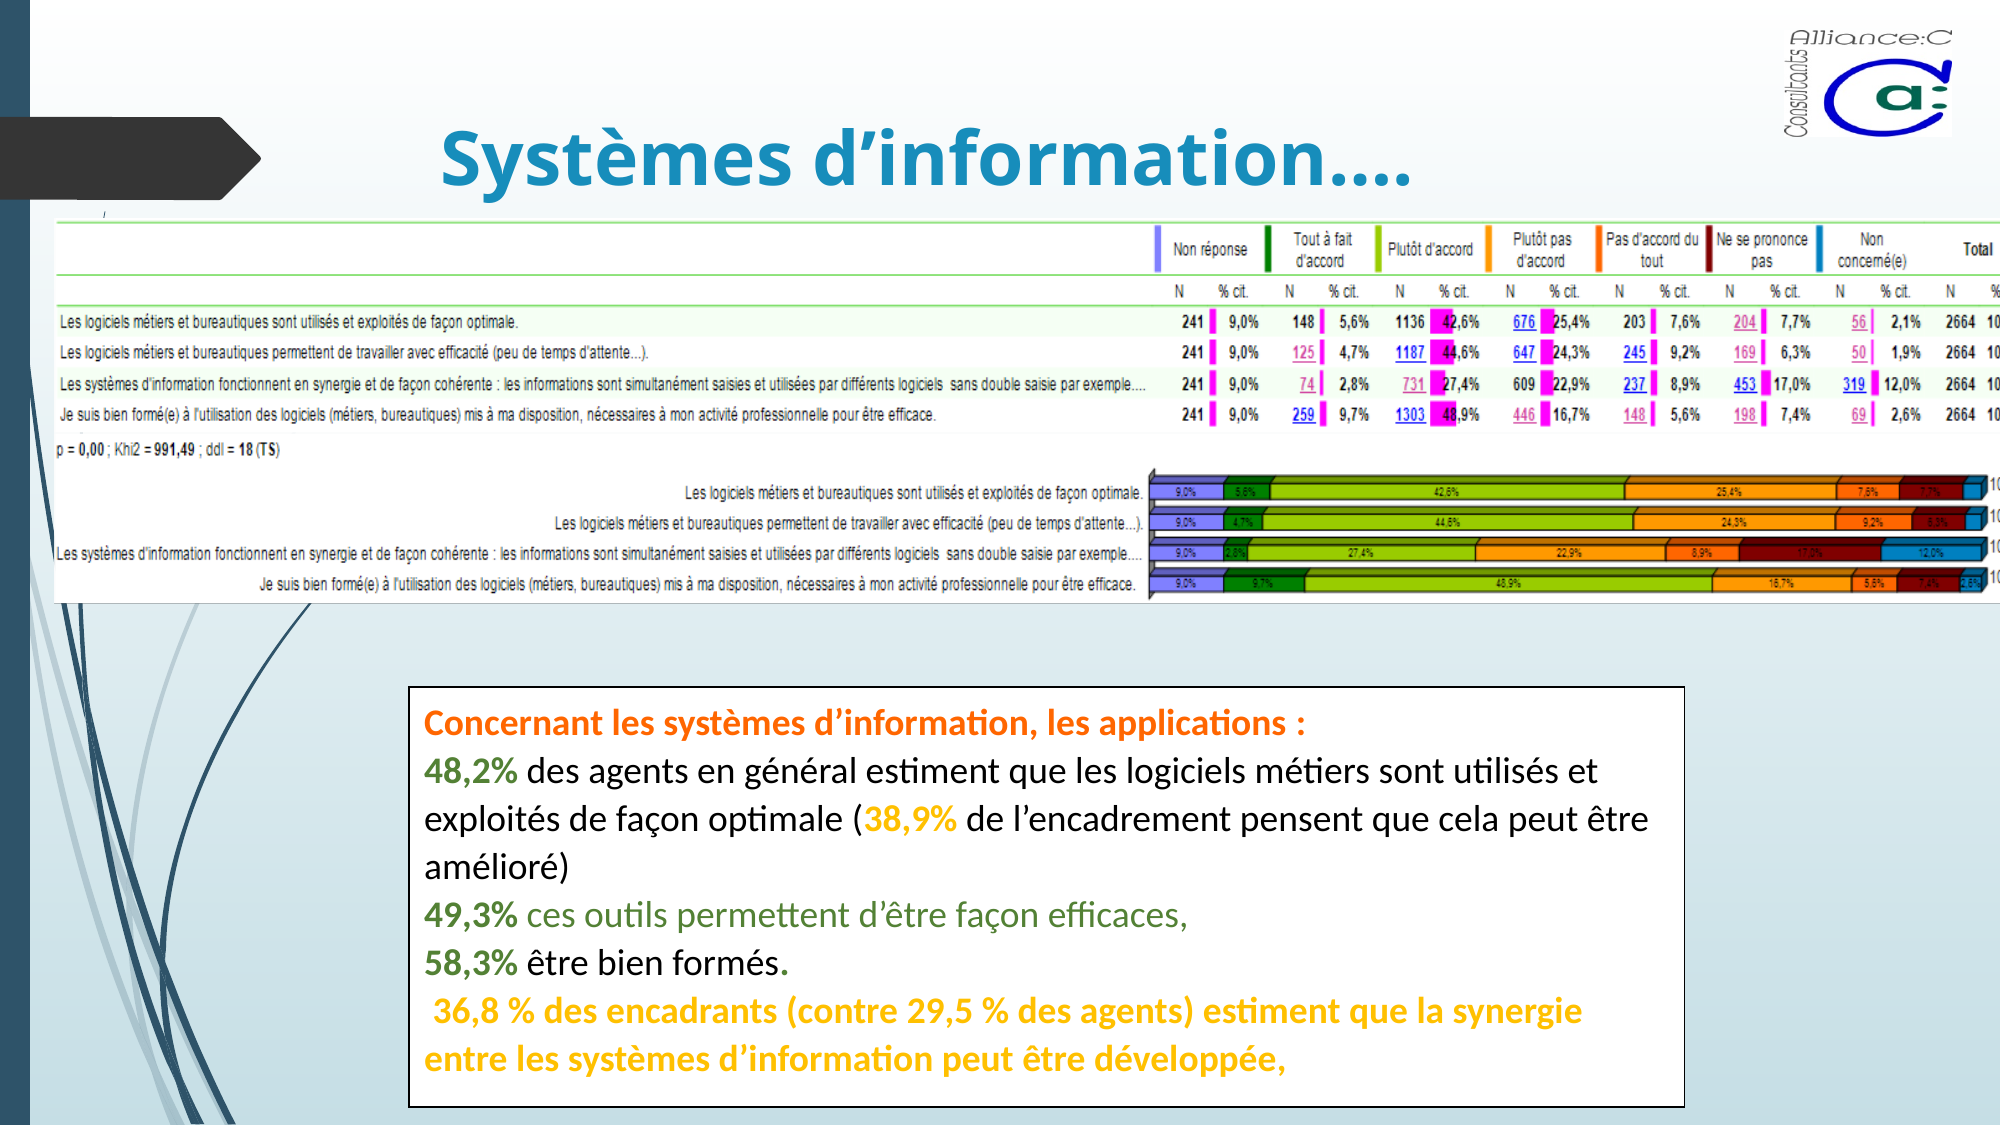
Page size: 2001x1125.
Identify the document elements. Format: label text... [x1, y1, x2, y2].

picture [54, 218, 2000, 605]
title Systèmes d’information…. [425, 102, 1888, 218]
picture [1784, 30, 1952, 137]
text_box Concernant les systèmes d’information, les applications : 48,2% des agents en général estiment que les logiciels métiers sont utilisés et exploités de façon optimale (38,9% de l’encadrement pensent que cela peut être amélioré) 49,3% ces outils permettent d’être façon efficaces, 58,3% être bien formés. 36,8 % des encadrants (contre 29,5 % des agents) estiment que la synergie entre les systèmes d’information peut être développée, [409, 686, 1685, 1108]
